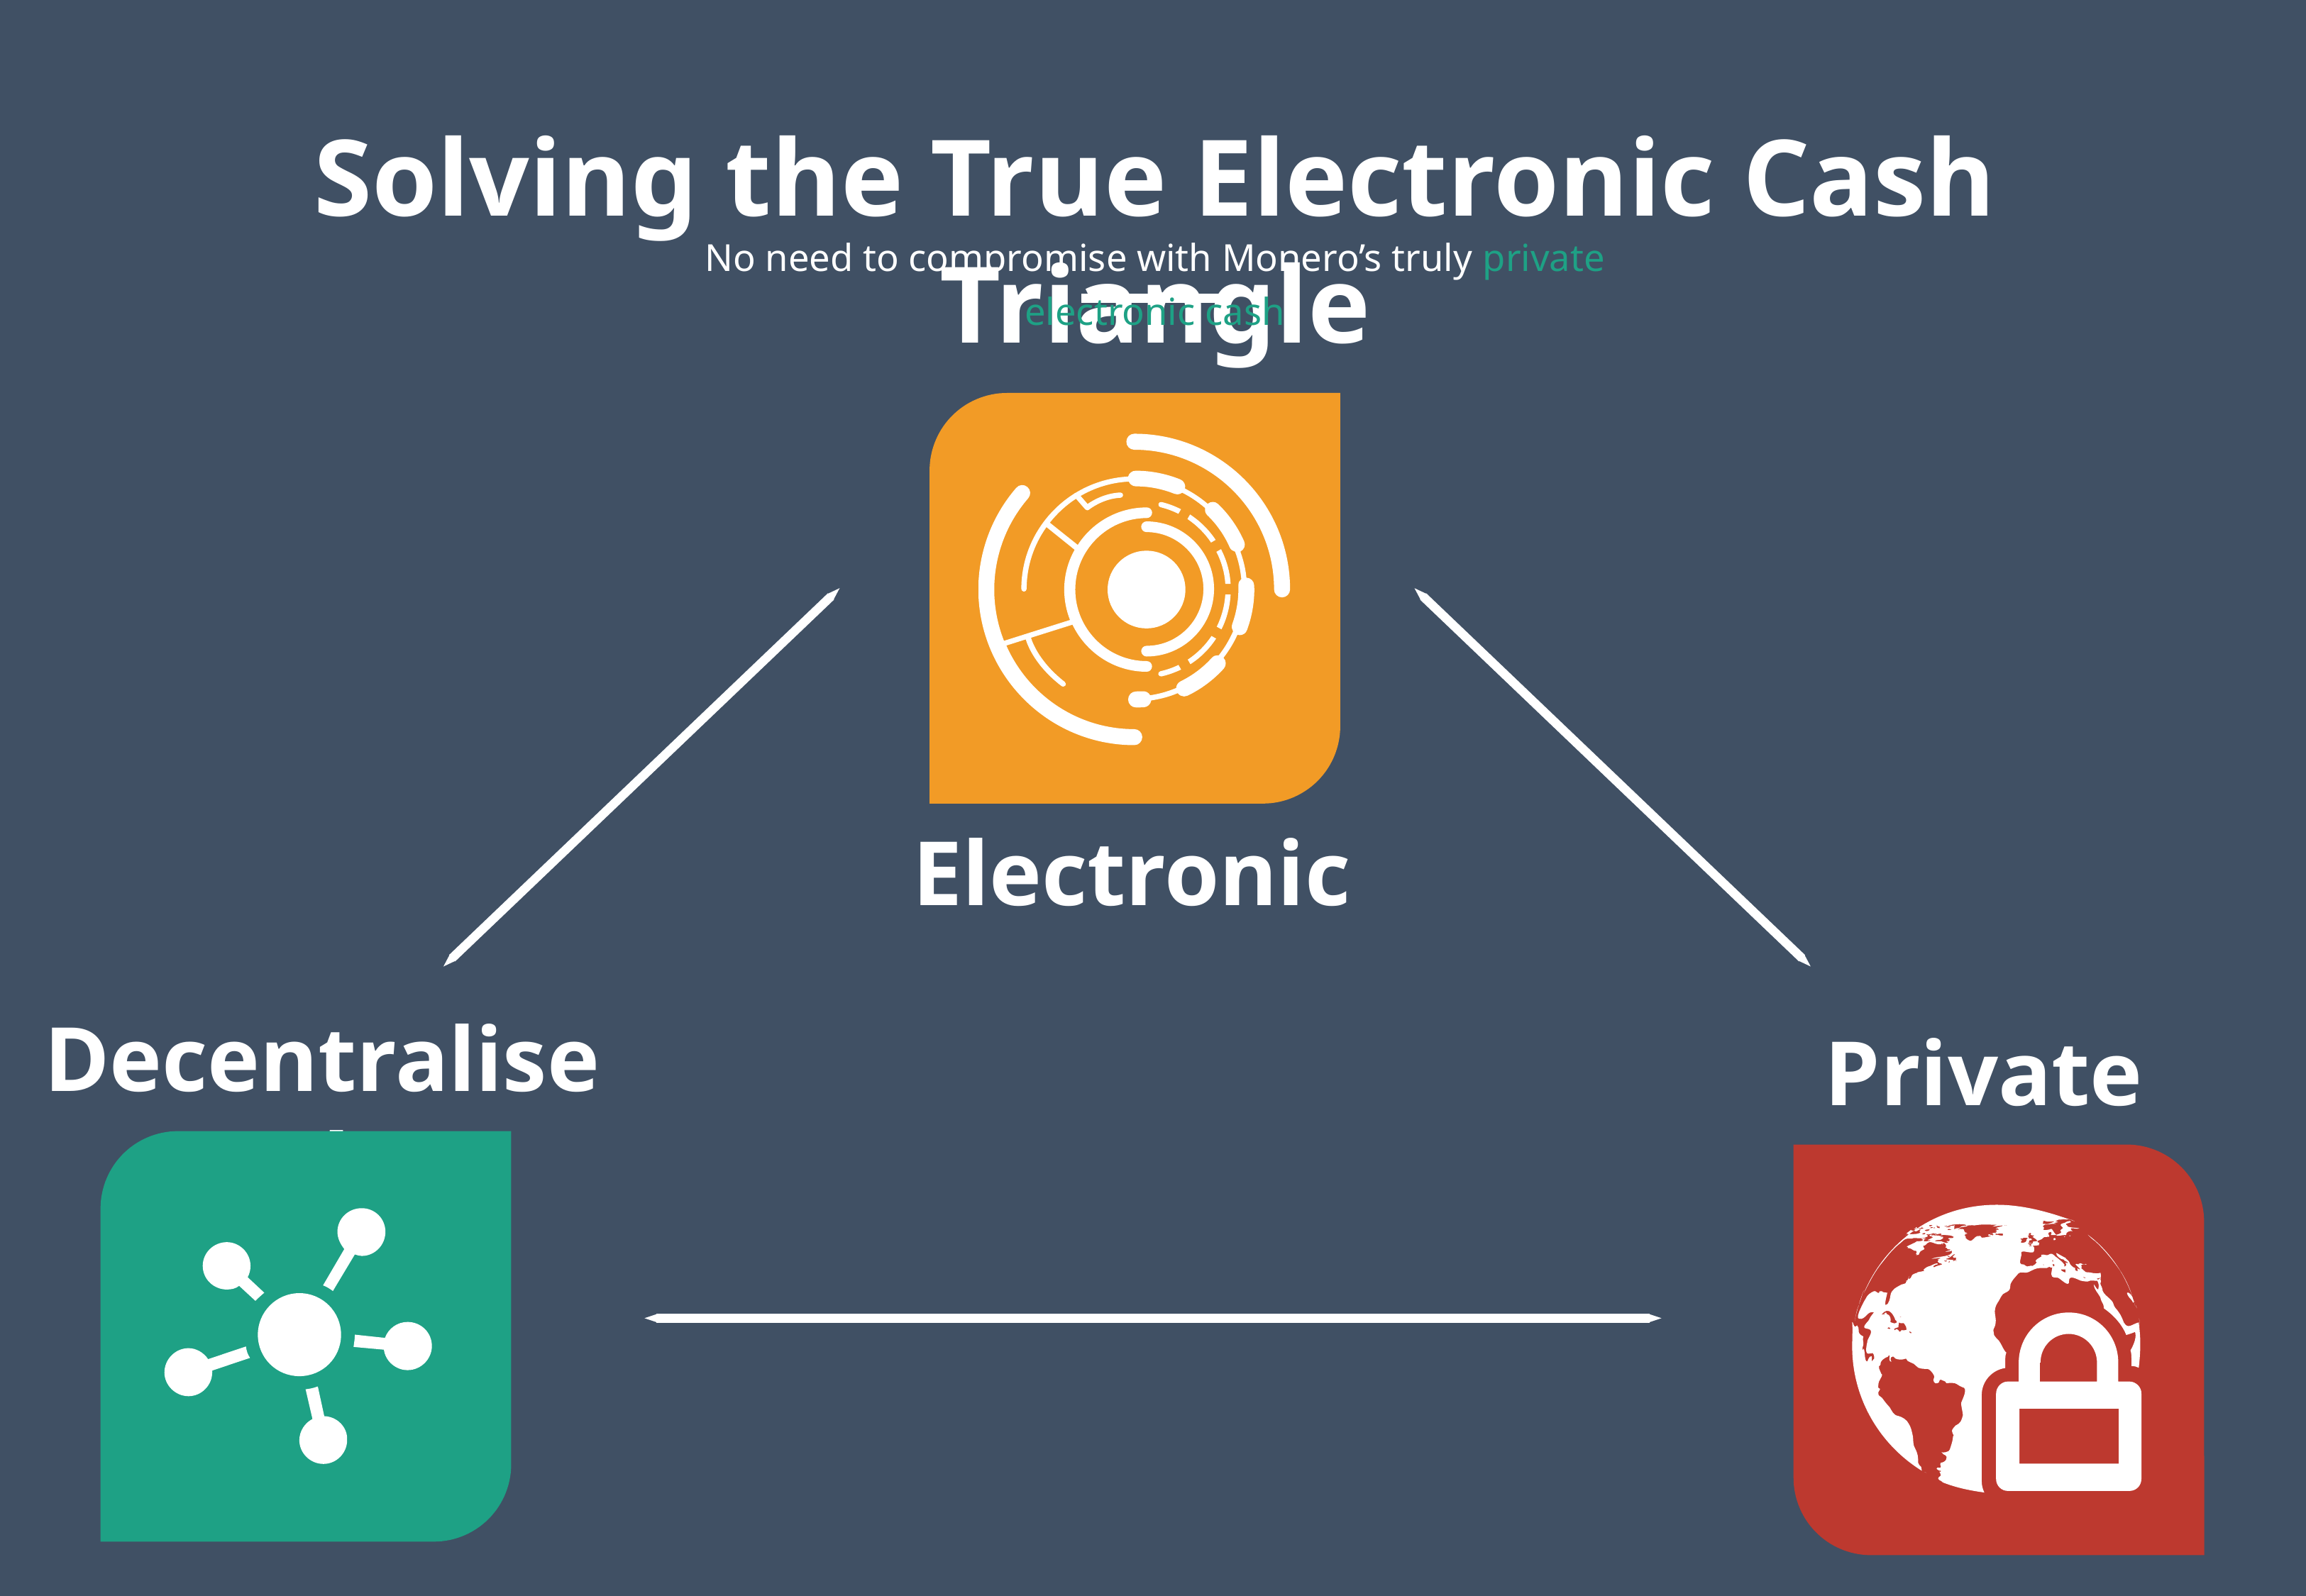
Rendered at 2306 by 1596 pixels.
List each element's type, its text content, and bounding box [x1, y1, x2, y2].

text_box [0, 0, 2306, 1596]
text_box Private [1715, 1008, 2253, 1134]
picture [1852, 1202, 2147, 1497]
picture [978, 433, 1293, 749]
text_box Decentralised [0, 993, 645, 1119]
text_box Solving the True Electronic Cash Triangle [164, 106, 2147, 243]
text_box Electronic [861, 808, 1403, 933]
picture [164, 1202, 444, 1482]
text_box No need to compromise with Monero’s truly private electronic cash [603, 215, 1706, 294]
